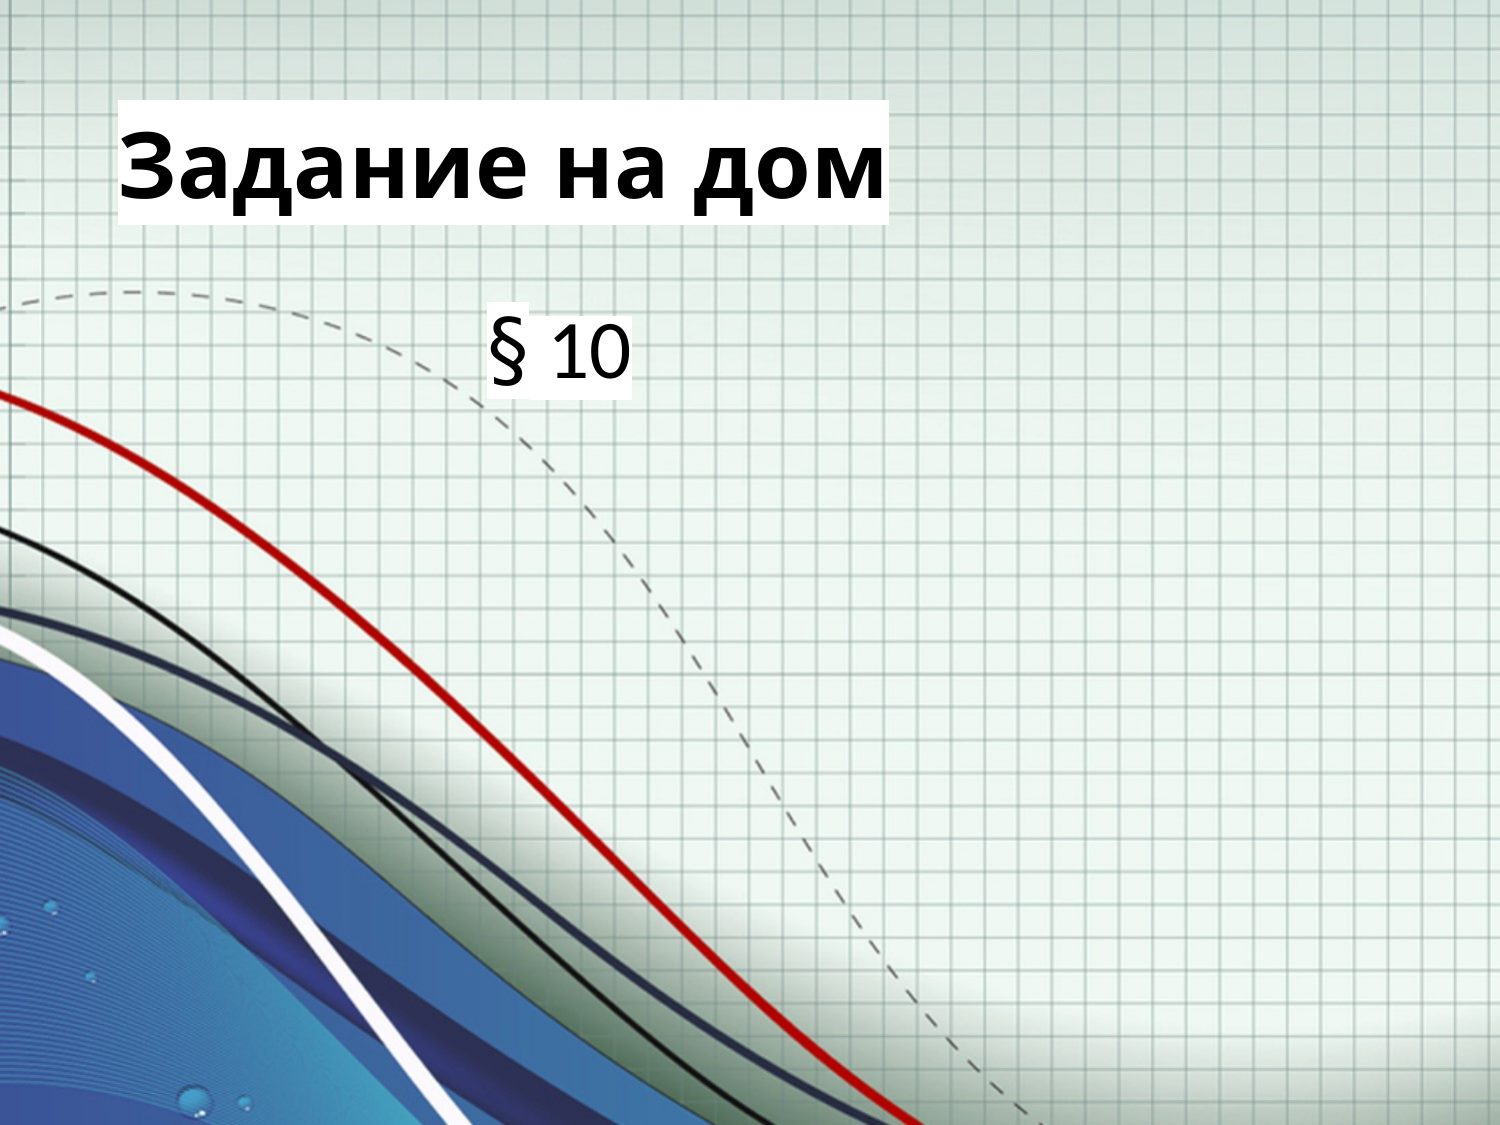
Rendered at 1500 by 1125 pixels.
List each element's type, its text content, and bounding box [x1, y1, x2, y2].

title Задание на дом [103, 59, 1397, 278]
picture [0, 0, 1500, 1125]
list § 10 [472, 299, 1397, 1014]
